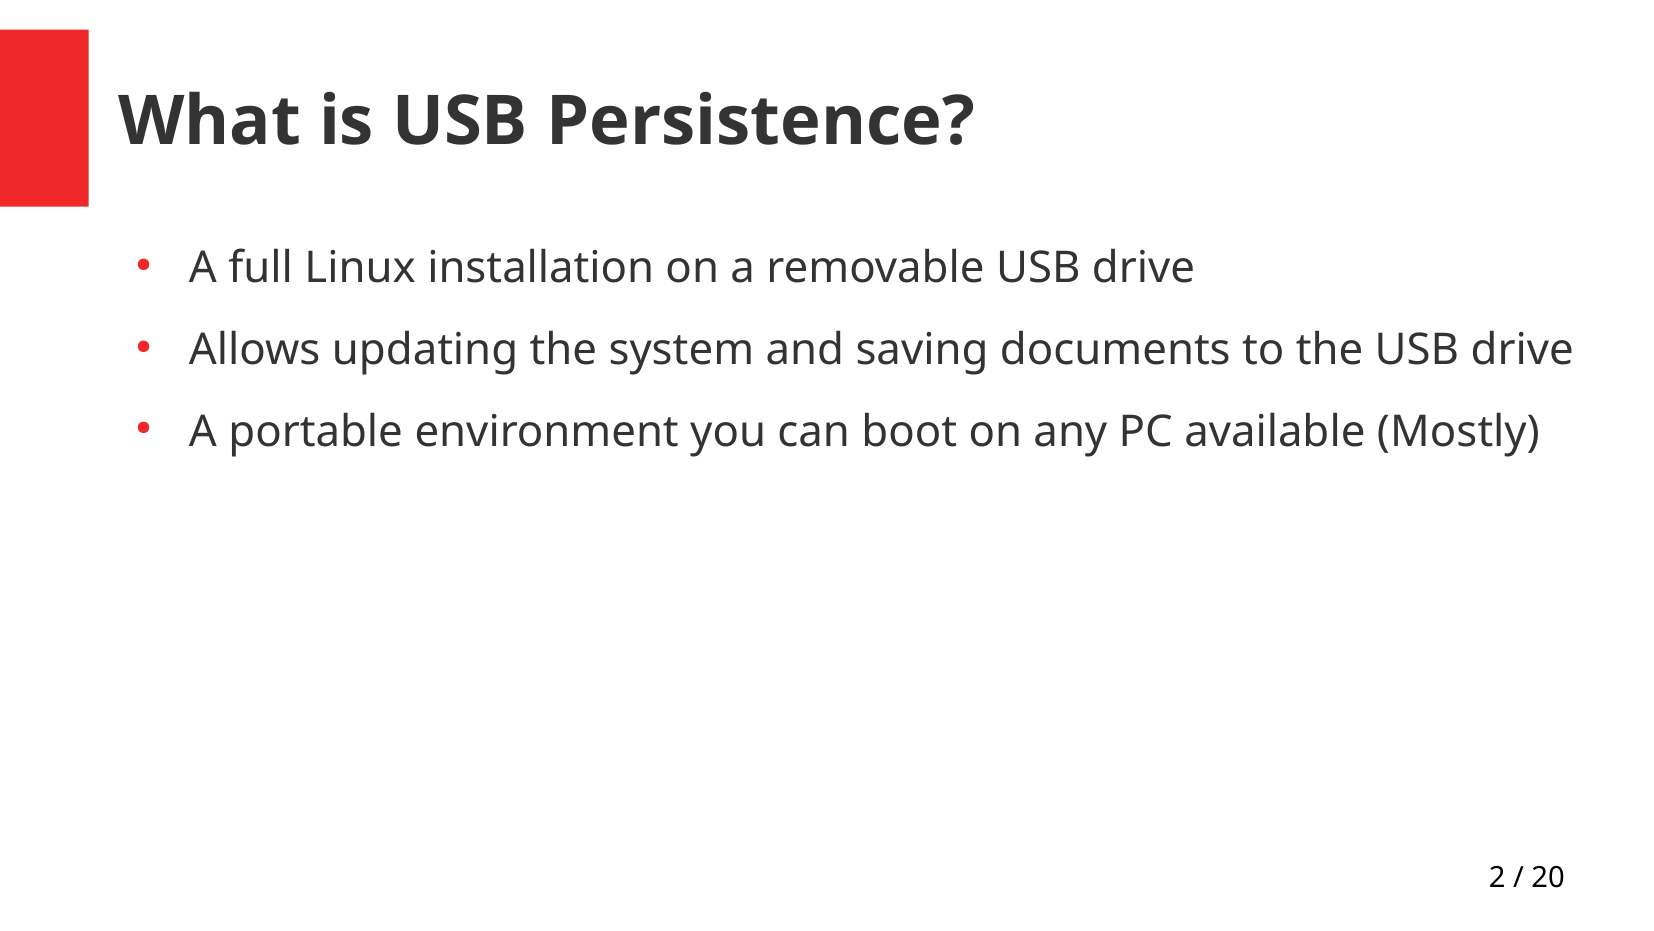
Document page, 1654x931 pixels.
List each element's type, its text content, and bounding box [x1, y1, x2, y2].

list A full Linux installation on a removable USB drive Allows updating the system and saving documents to the USB drive A portable environment you can boot on any PC available (Mostly) [118, 236, 1595, 798]
title What is USB Persistence? [118, 29, 1595, 207]
